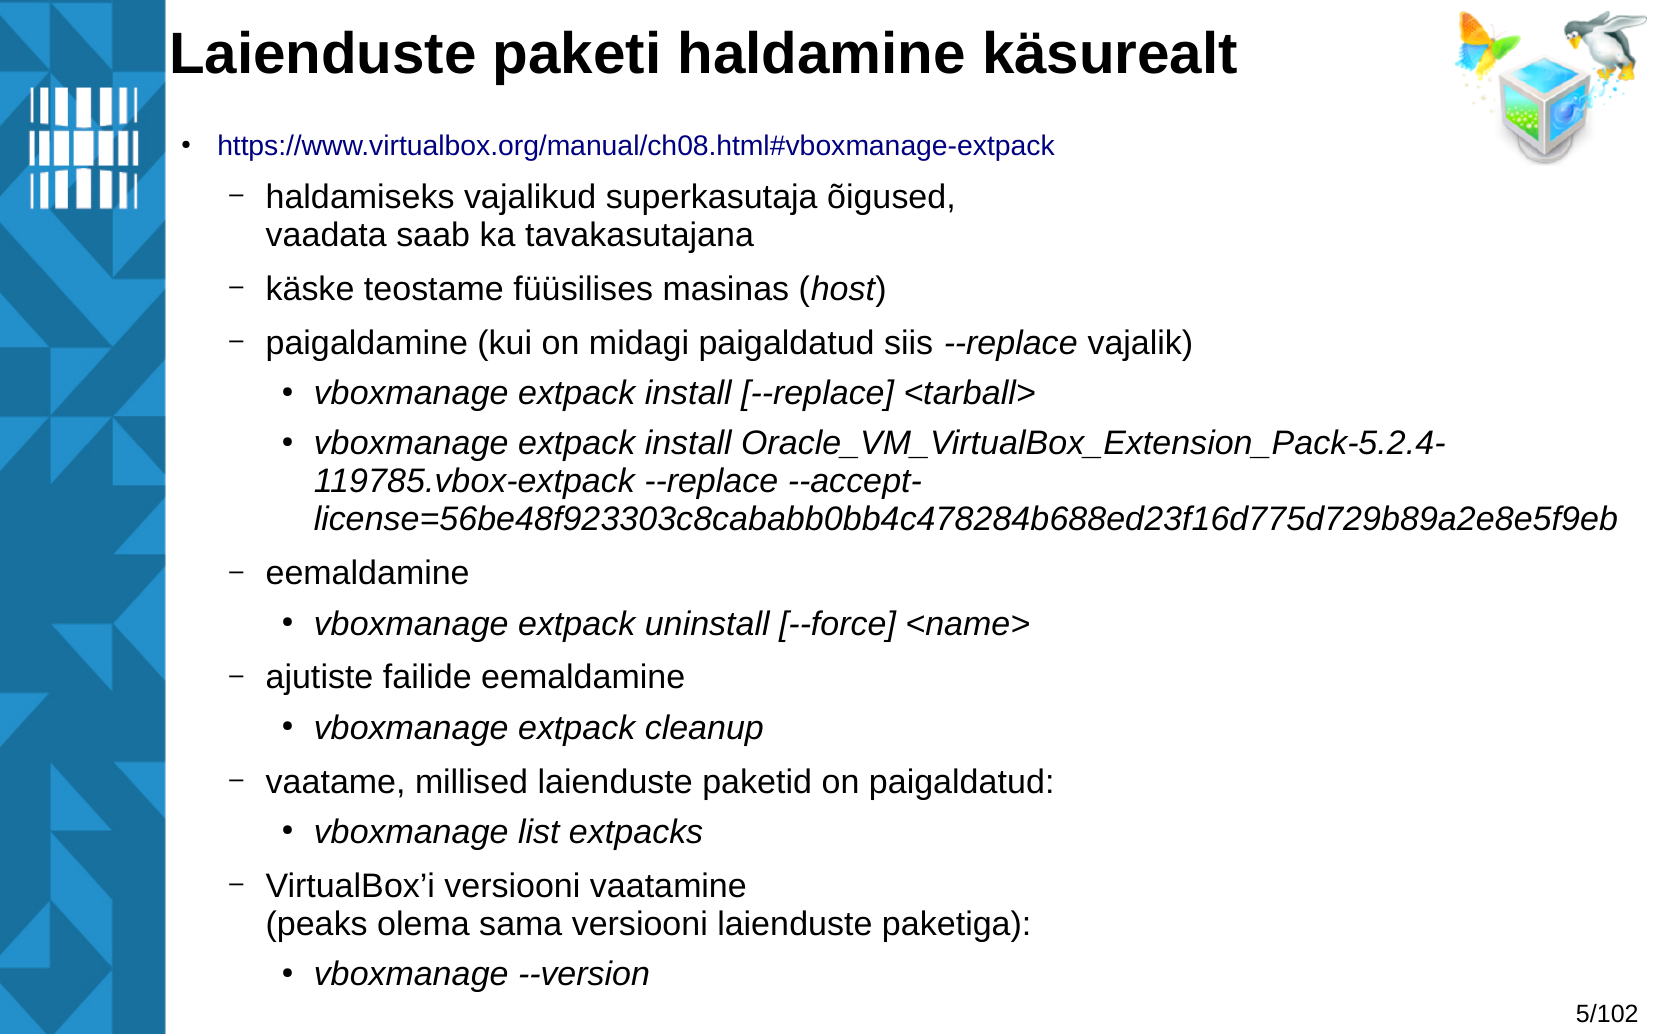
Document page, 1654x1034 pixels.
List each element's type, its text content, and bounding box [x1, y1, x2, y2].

picture [1452, 7, 1653, 166]
title Laienduste paketi haldamine käsurealt [169, 11, 1571, 95]
list https://www.virtualbox.org/manual/ch08.html#vboxmanage-extpack haldamiseks vajalikud superkasutaja õigused, vaadata saab ka tavakasutajana käske teostame füüsilises masinas (host) paigaldamine (kui on midagi paigaldatud siis --replace vajalik) vboxmanage extpack install [--replace] <tarball> vboxmanage extpack install Oracle_VM_VirtualBox_Extension_Pack-5.2.4-119785.vbox-extpack --replace --accept-license=56be48f923303c8cababb0bb4c478284b688ed23f16d775d729b89a2e8e5f9eb eemaldamine vboxmanage extpack uninstall [--force] <name> ajutiste failide eemaldamine vboxmanage extpack cleanup vaatame, millised laienduste paketid on paigaldatud: vboxmanage list extpacks VirtualBox’i versiooni vaatamine (peaks olema sama versiooni laienduste paketiga): vboxmanage --version [169, 129, 1630, 1028]
